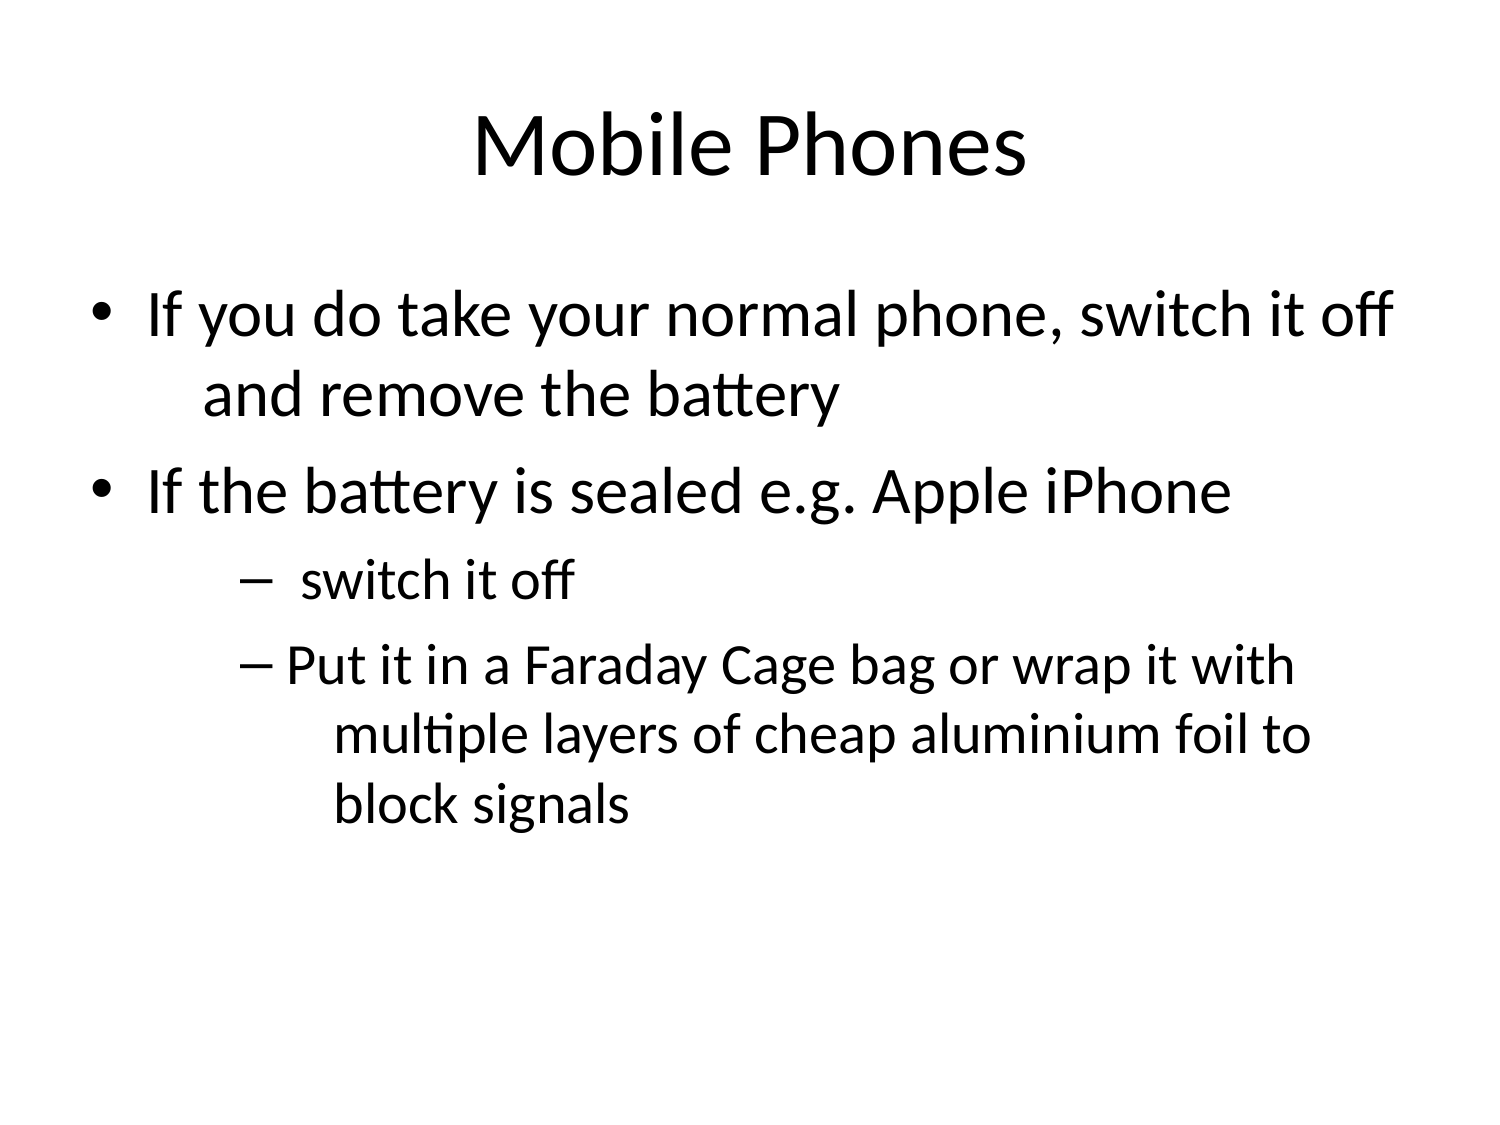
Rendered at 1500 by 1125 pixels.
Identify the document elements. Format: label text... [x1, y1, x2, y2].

title Mobile Phones [75, 45, 1426, 233]
list If you do take your normal phone, switch it off and remove the battery If the battery is sealed e.g. Apple iPhone switch it off Put it in a Faraday Cage bag or wrap it with multiple layers of cheap aluminium foil to block signals [75, 262, 1426, 1005]
